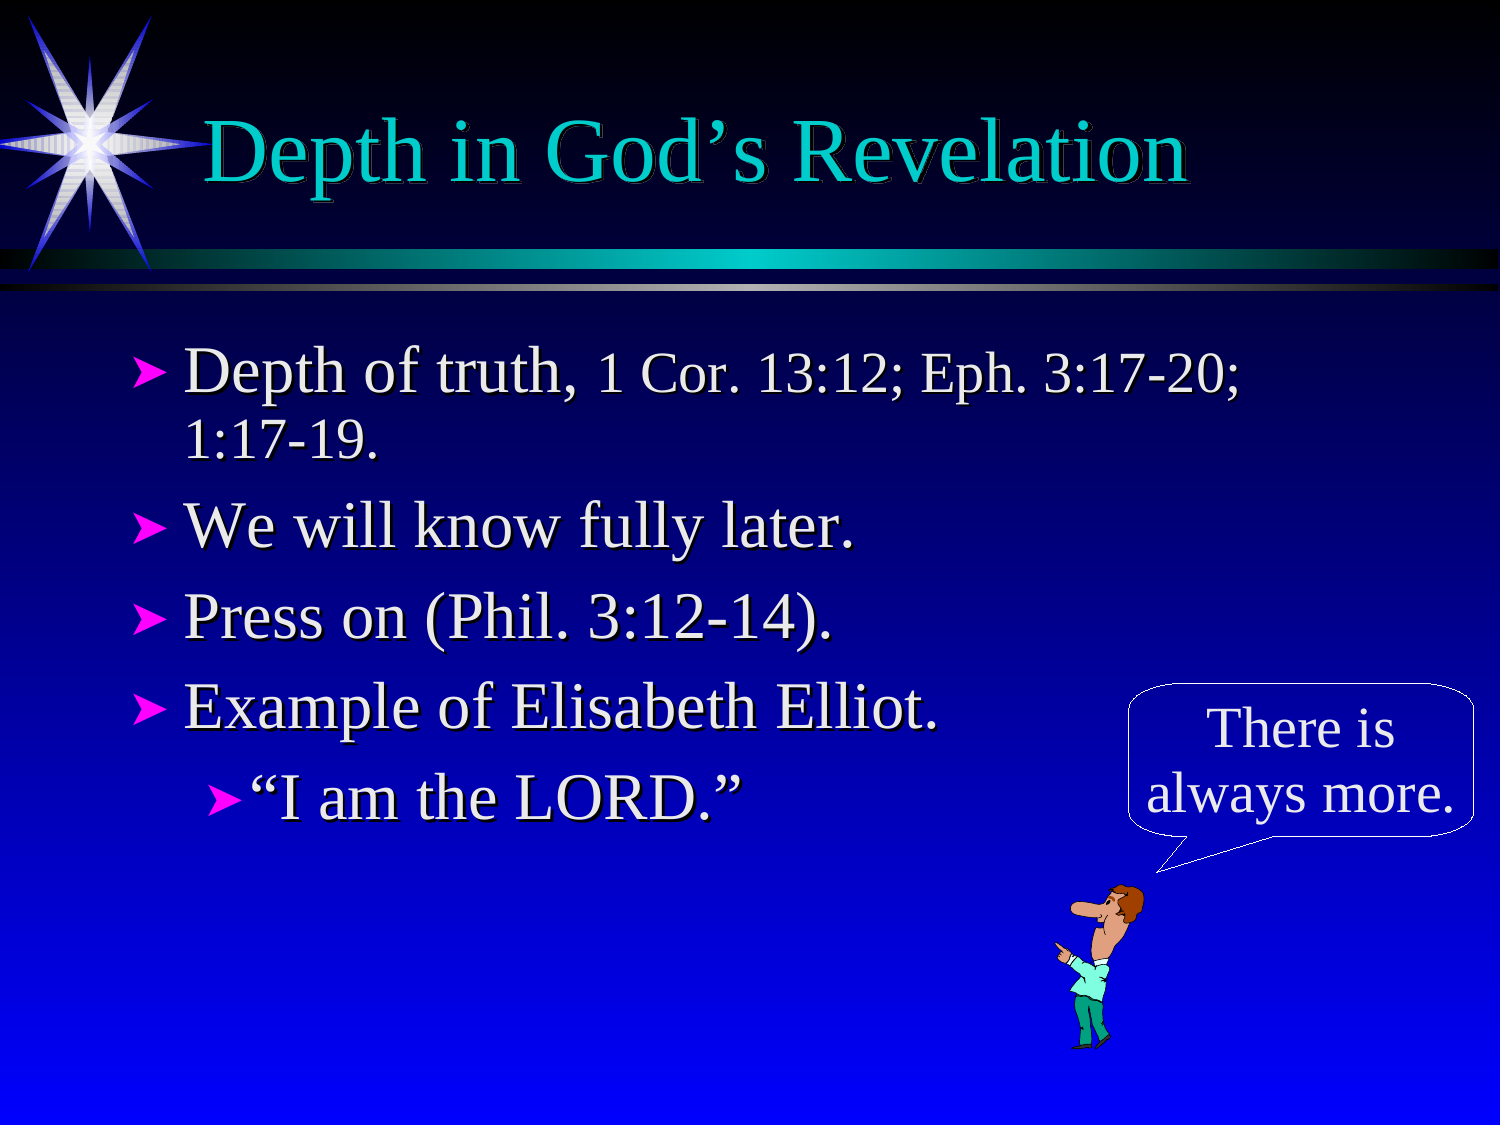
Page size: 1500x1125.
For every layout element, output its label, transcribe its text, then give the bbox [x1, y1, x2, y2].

title Depth in God’s Revelation [187, 56, 1463, 244]
chart [1054, 884, 1145, 1050]
text_box you [127, 233, 139, 239]
text_box you [40, 233, 52, 239]
text_box There is always more. [1128, 683, 1474, 873]
list Depth of truth, 1 Cor. 13:12; Eph. 3:17-20; 1:17-19. We will know fully later. Press on (Phil. 3:12-14). Example of Elisabeth Elliot. “I am the LORD.” [112, 324, 1388, 1001]
